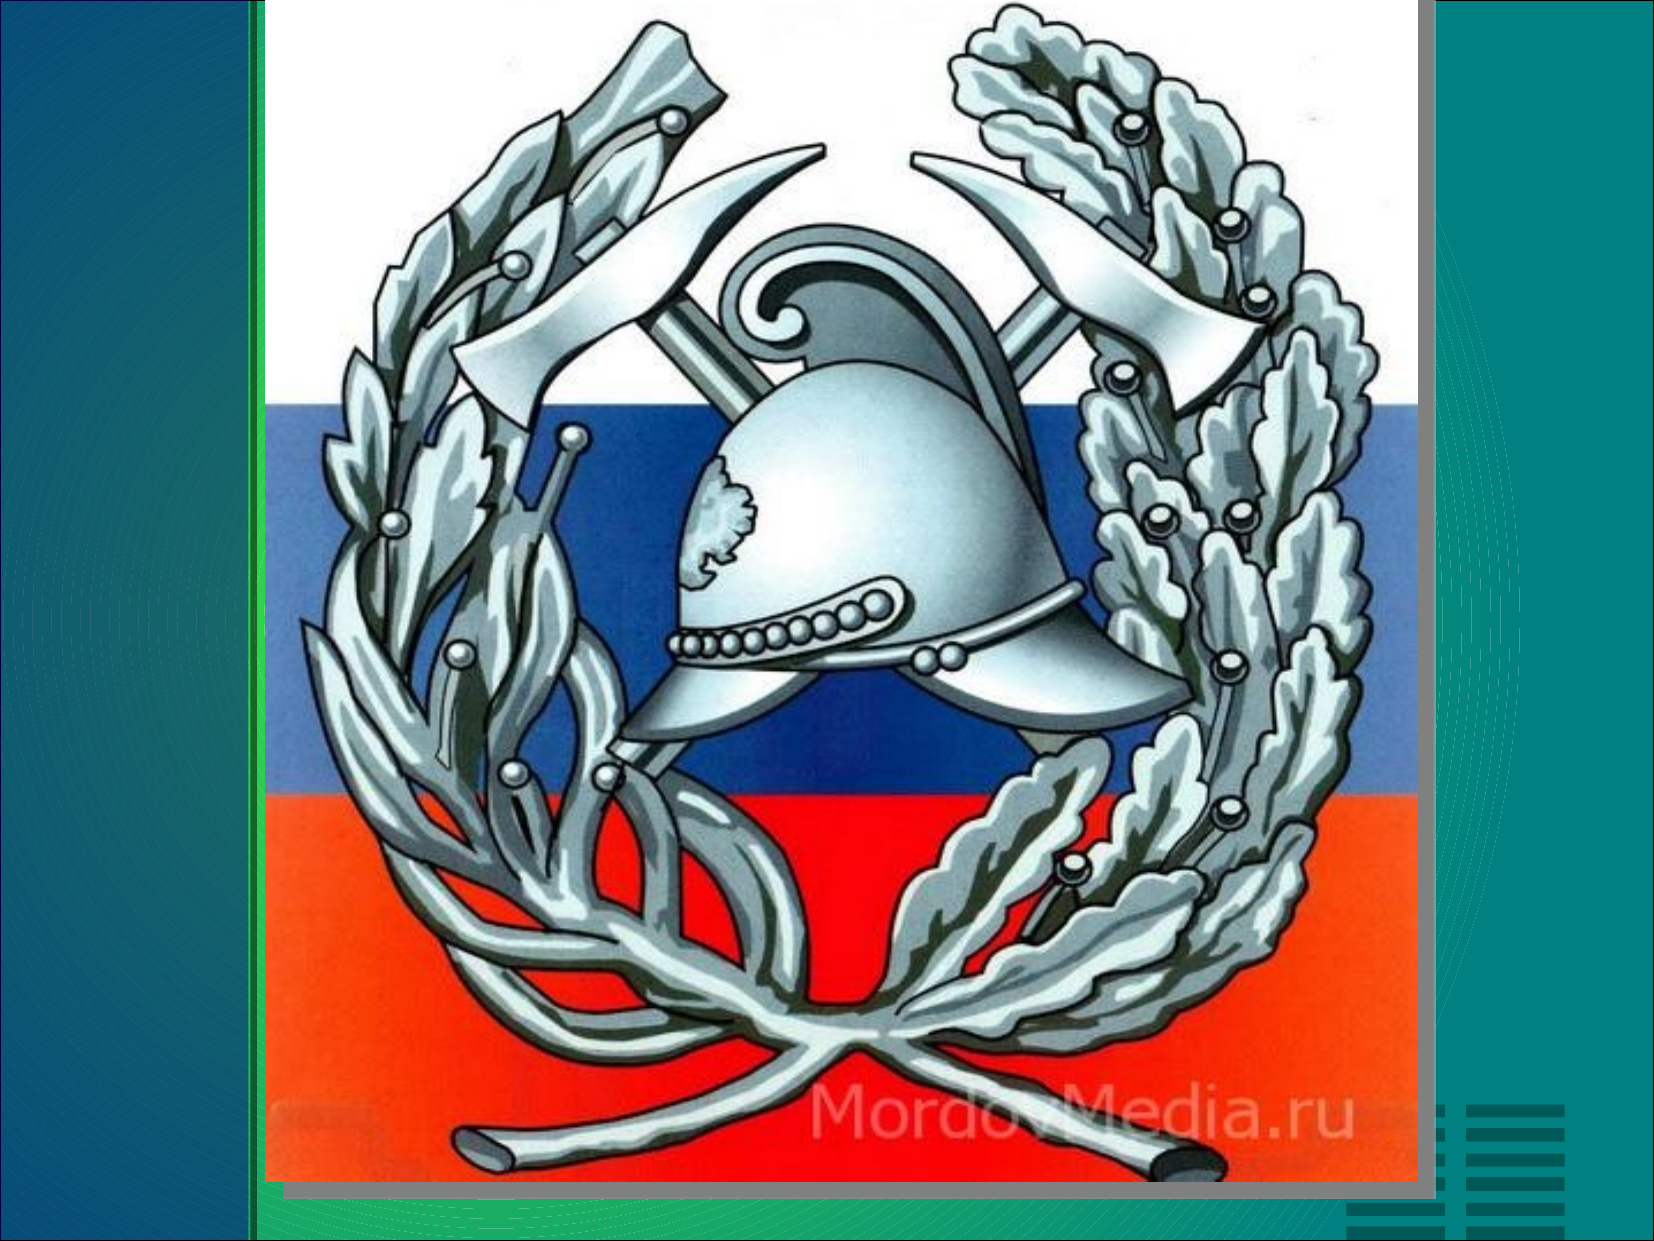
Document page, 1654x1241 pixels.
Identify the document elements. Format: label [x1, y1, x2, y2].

picture [265, 0, 1418, 1182]
